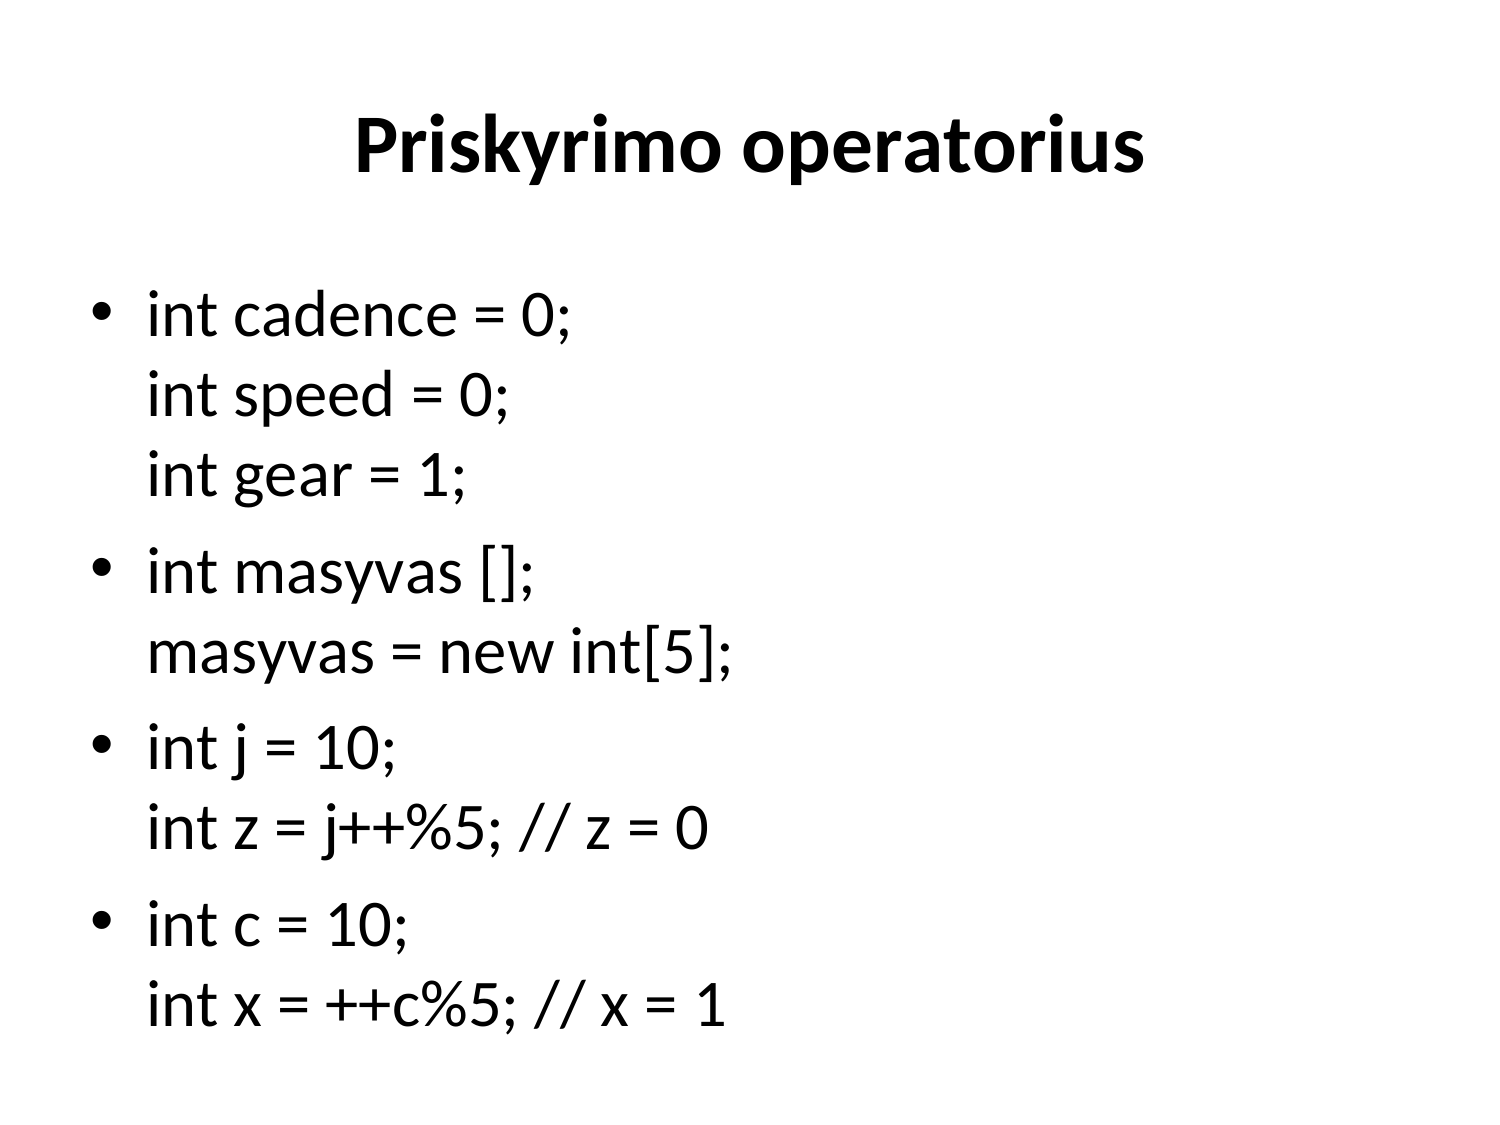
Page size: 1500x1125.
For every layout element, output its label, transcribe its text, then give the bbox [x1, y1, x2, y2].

text_box Priskyrimo operatorius [75, 45, 1426, 233]
text_box int cadence = 0; int speed = 0; int gear = 1; int masyvas []; masyvas = new int[5]; int j = 10; int z = j++%5; // z = 0 int c = 10; int x = ++c%5; // x = 1 [75, 262, 1426, 1125]
